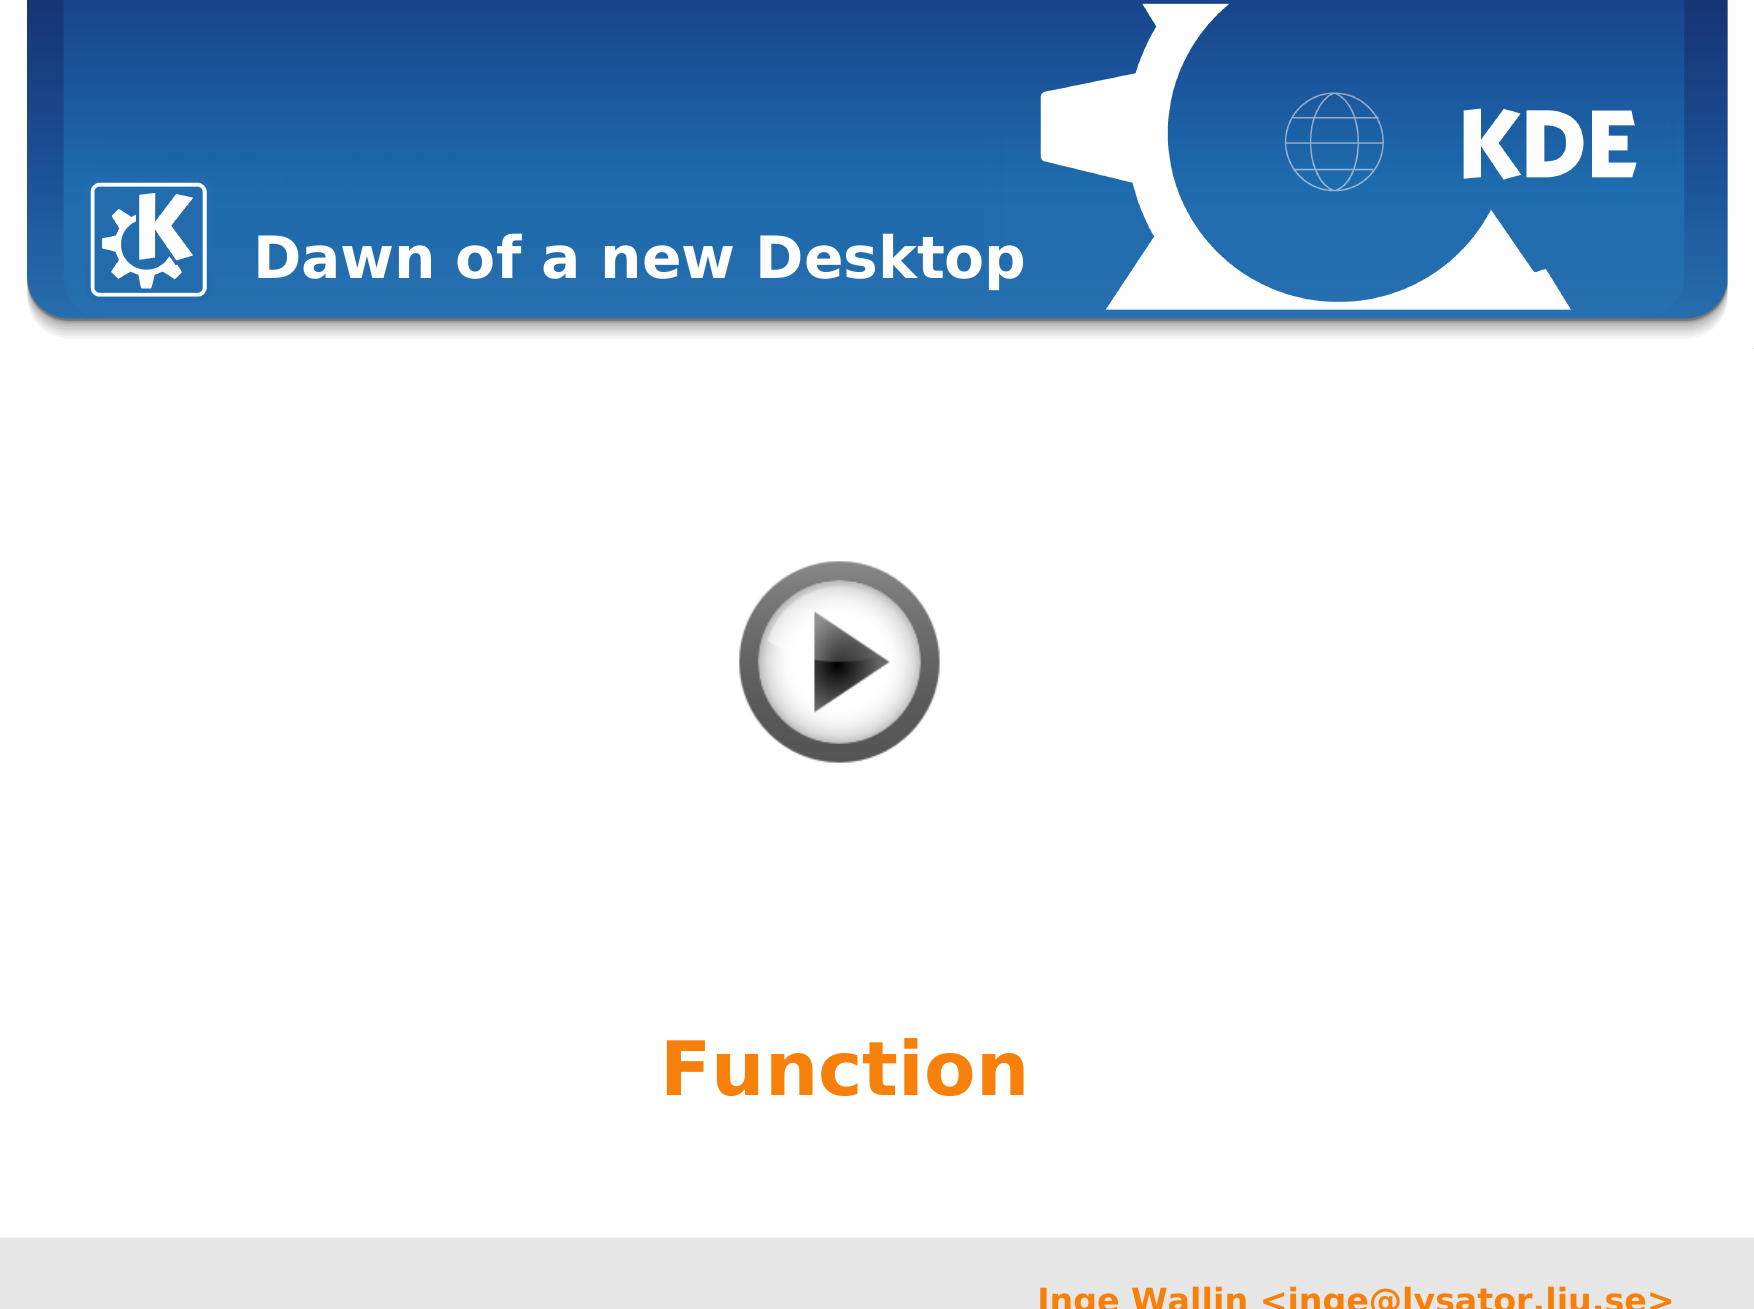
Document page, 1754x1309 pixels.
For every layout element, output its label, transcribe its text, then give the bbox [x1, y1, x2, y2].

text_box Dawn of a new Desktop [208, 183, 1063, 296]
picture [738, 560, 943, 766]
picture [0, 0, 1754, 349]
text_box Function [88, 974, 1572, 1077]
